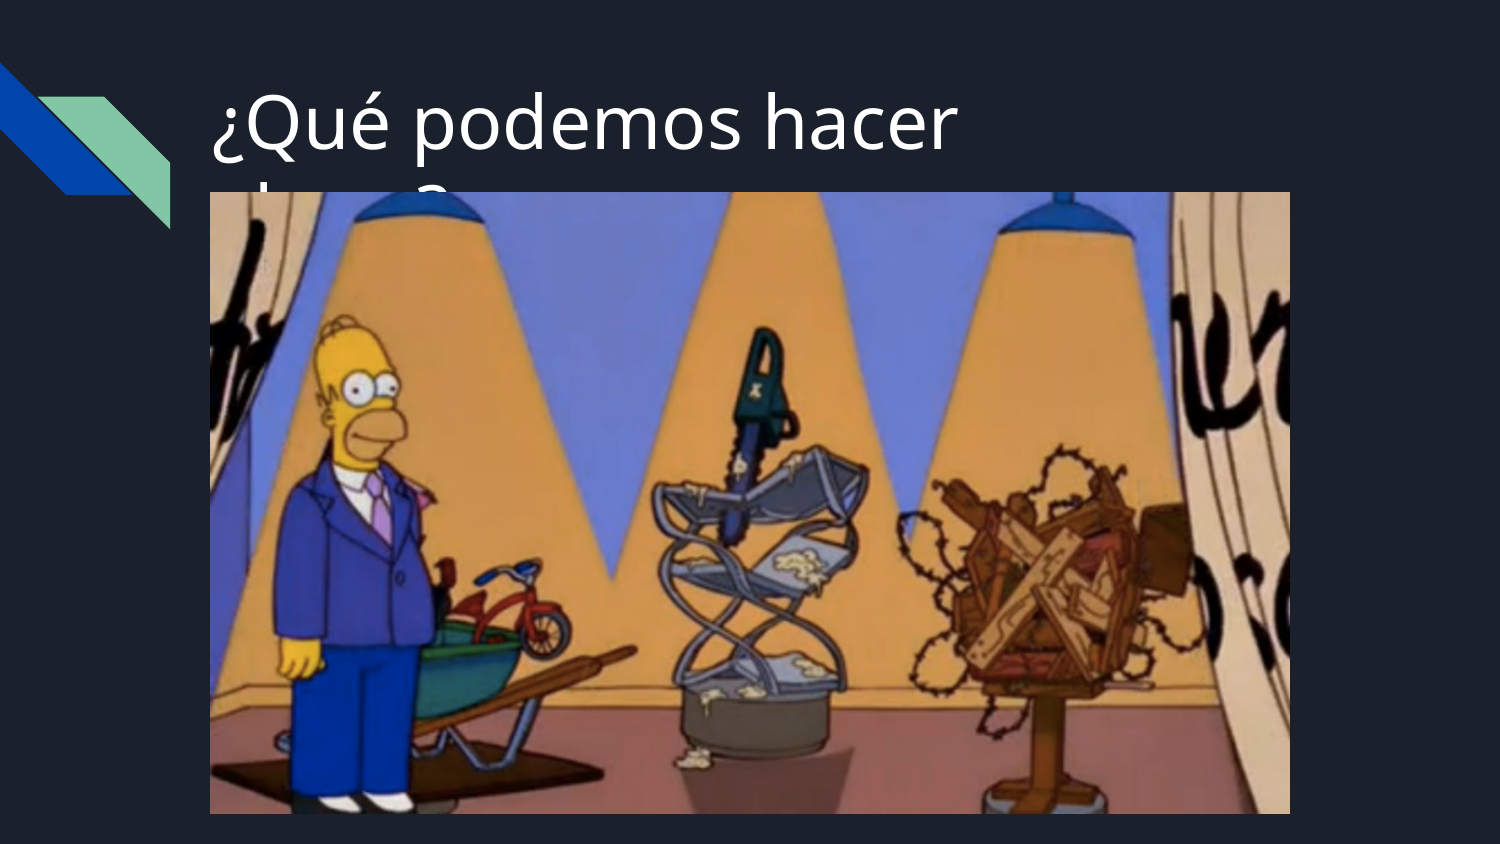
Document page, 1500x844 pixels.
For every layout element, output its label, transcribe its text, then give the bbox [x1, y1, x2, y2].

list ¿Qué podemos hacer ahora? [197, 59, 1211, 139]
picture [210, 192, 1290, 814]
